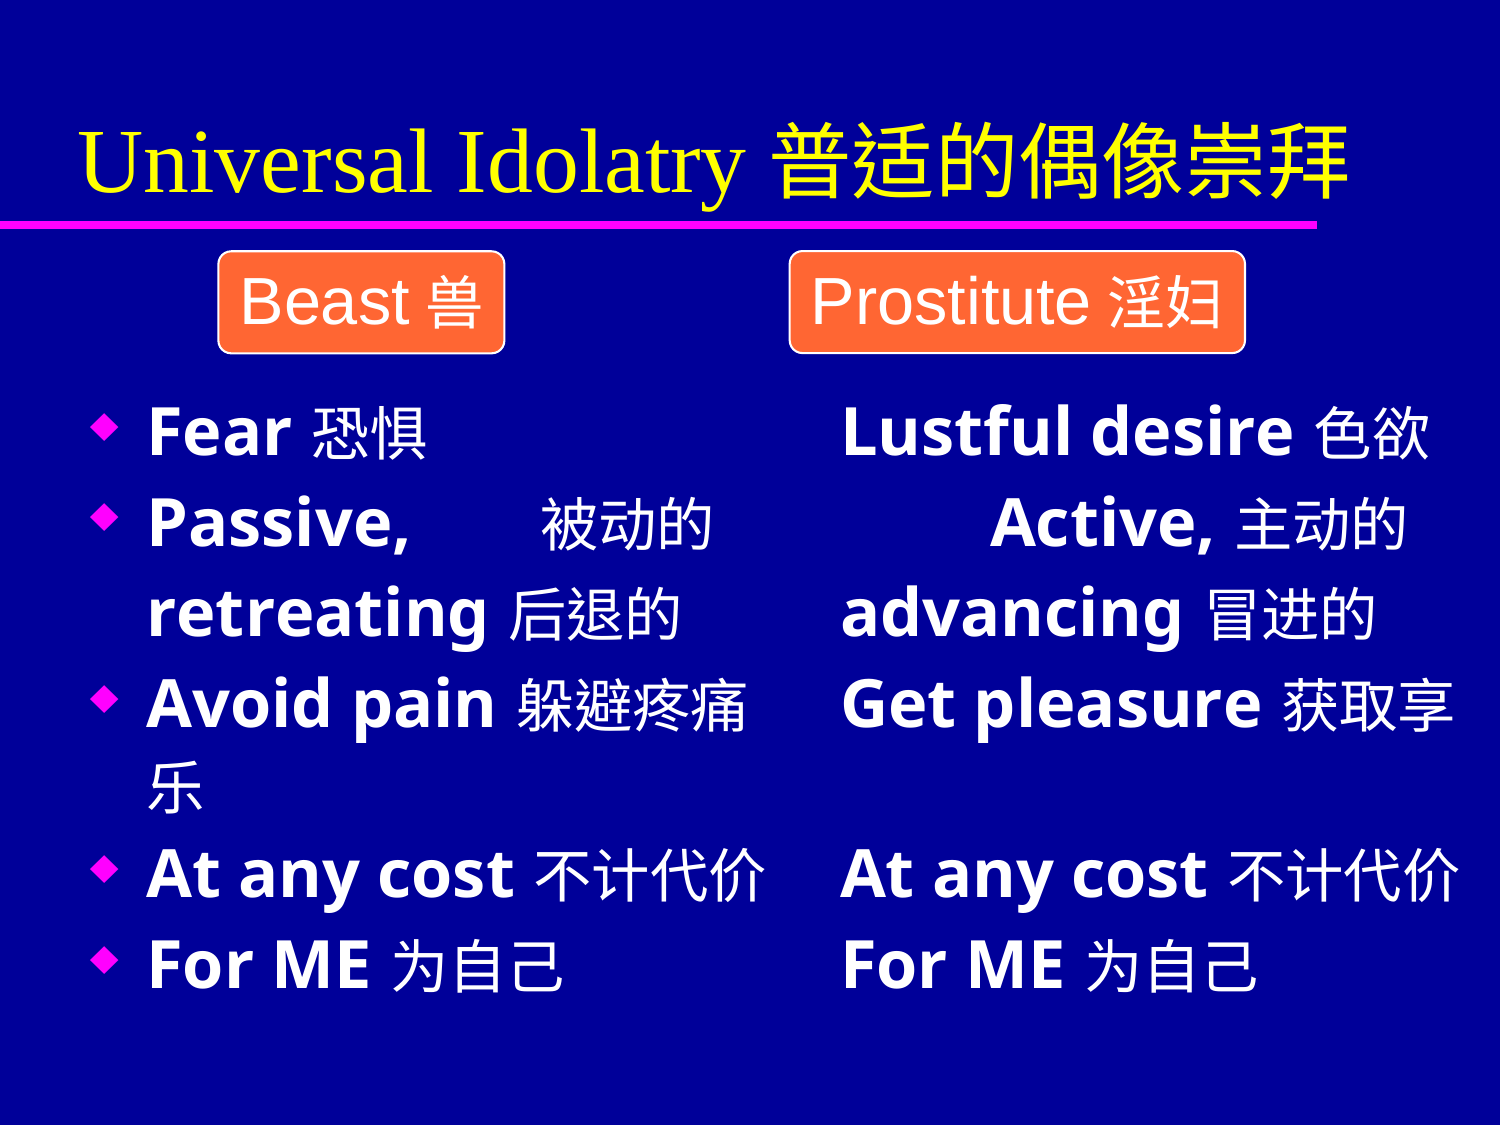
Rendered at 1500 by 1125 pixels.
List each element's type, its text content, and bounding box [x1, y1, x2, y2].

text_box Beast兽 [218, 251, 505, 354]
title Universal Idolatry普适的偶像崇拜 [62, 0, 1444, 225]
text_box Prostitute淫妇 [789, 251, 1246, 354]
list Fear恐惧 Lustful desire色欲 Passive, 被动的 Active,主动的 retreating后退的 advancing冒进的 Avoid pain躲避疼痛 Get pleasure获取享乐 At any cost不计代价 At any cost不计代价 For ME为自己 For ME为自己 [75, 376, 1482, 972]
